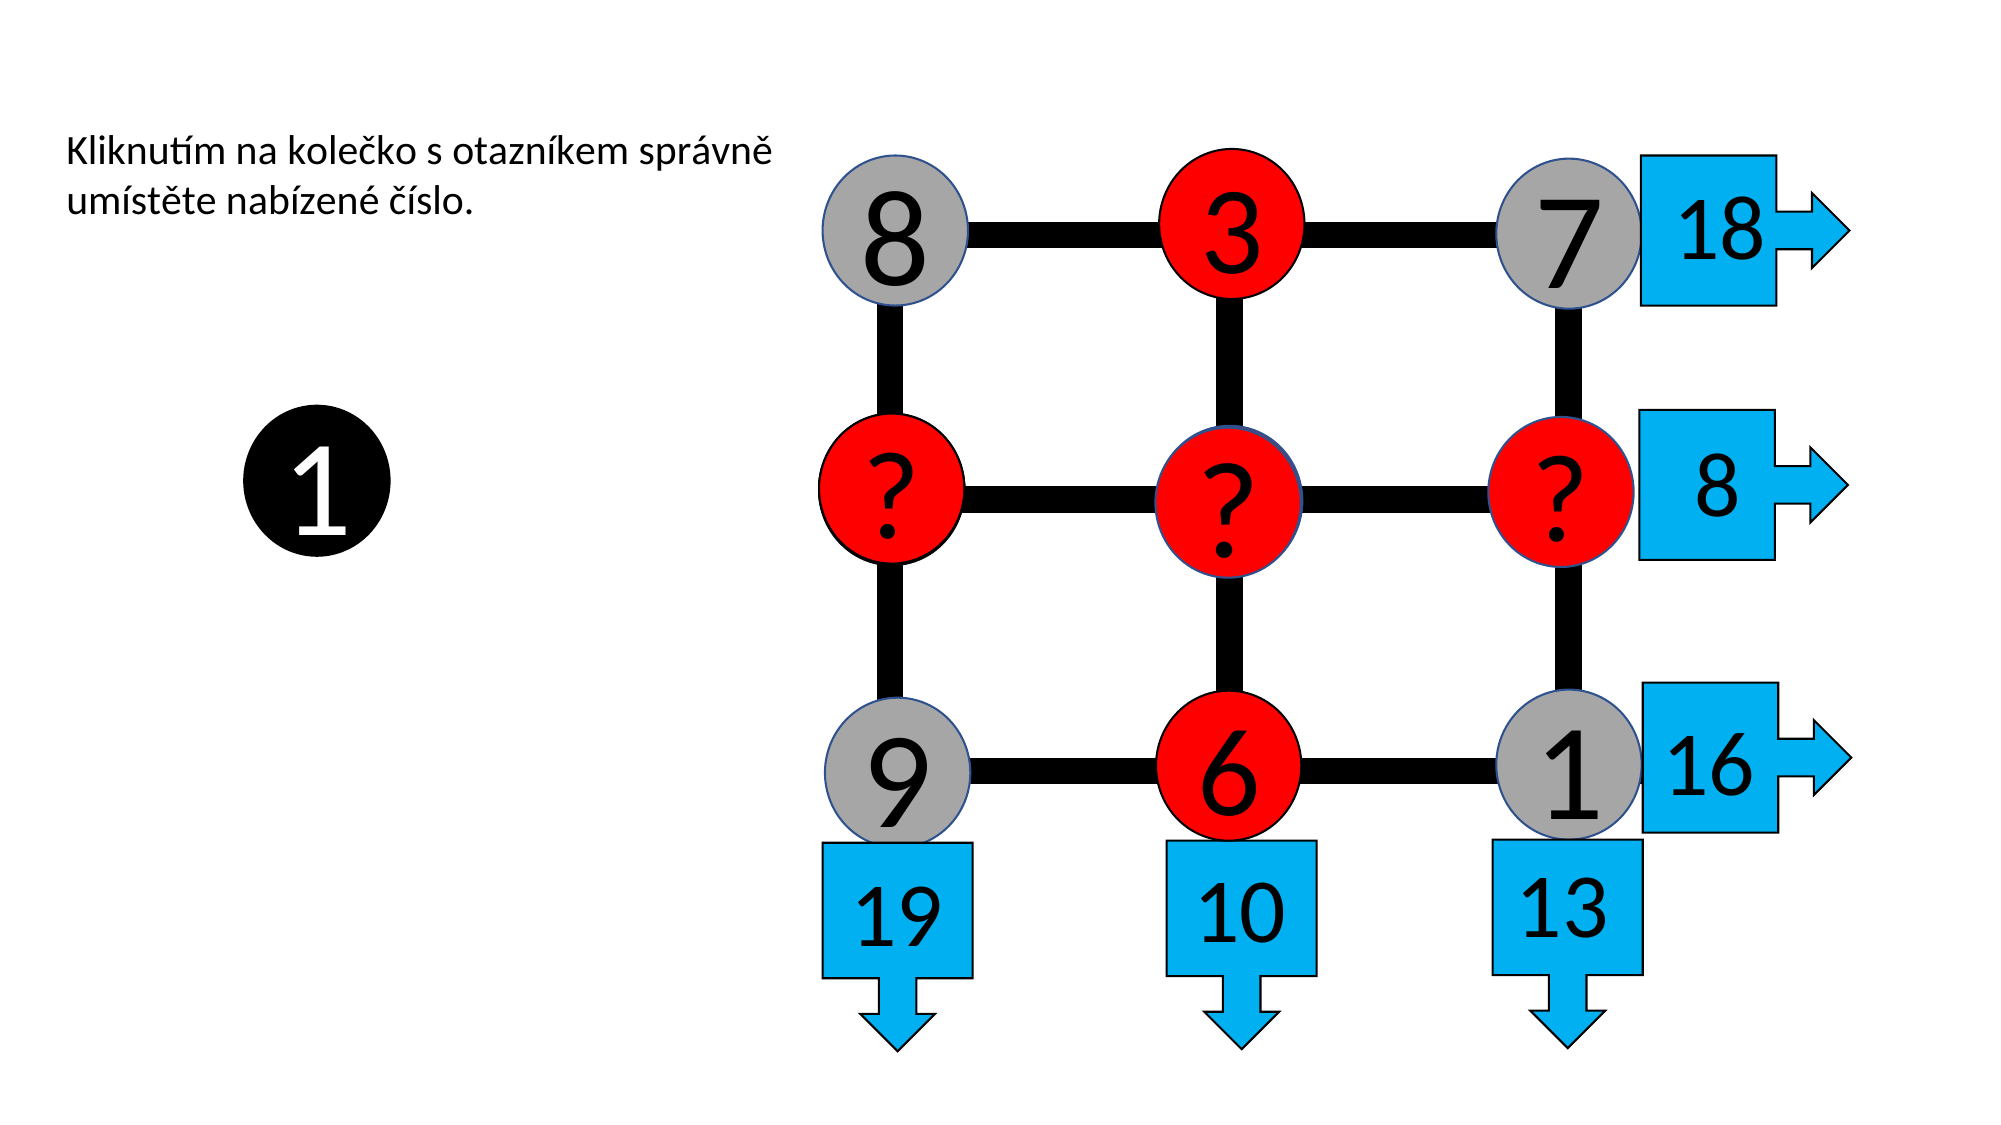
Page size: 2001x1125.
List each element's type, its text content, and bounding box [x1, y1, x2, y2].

text_box [1640, 155, 1777, 306]
text_box 10 [1178, 842, 1302, 969]
text_box 6 [1156, 690, 1302, 841]
text_box [970, 759, 1158, 784]
text_box 3 [1159, 148, 1305, 299]
text_box 8 [822, 155, 968, 306]
text_box [822, 842, 973, 1052]
text_box 7 [1496, 158, 1640, 309]
text_box [1639, 409, 1848, 560]
text_box ? [1155, 427, 1301, 578]
text_box 8 [1679, 417, 1757, 543]
text_box ? [819, 413, 965, 564]
text_box [1301, 223, 1497, 248]
text_box [1166, 840, 1317, 1050]
text_box ? [1488, 416, 1634, 567]
text_box [1300, 759, 1498, 784]
text_box [877, 564, 903, 700]
text_box 1 [1496, 689, 1642, 837]
text_box [1640, 682, 1852, 833]
text_box 18 [1658, 160, 1781, 286]
text_box 1 [244, 405, 390, 556]
text_box [1492, 839, 1643, 1049]
text_box 13 [1501, 837, 1624, 964]
text_box [962, 487, 1156, 512]
text_box 16 [1647, 695, 1771, 822]
text_box [1556, 565, 1581, 690]
text_box [1216, 298, 1242, 426]
text_box [1781, 192, 1850, 268]
text_box [877, 304, 903, 414]
text_box [1216, 577, 1242, 691]
text_box 9 [824, 697, 971, 842]
text_box [1302, 487, 1490, 512]
text_box Kliknutím na kolečko s otazníkem správně umístěte nabízené číslo. [51, 114, 789, 231]
text_box [967, 223, 1162, 248]
text_box 19 [835, 847, 959, 974]
text_box [1556, 308, 1581, 419]
